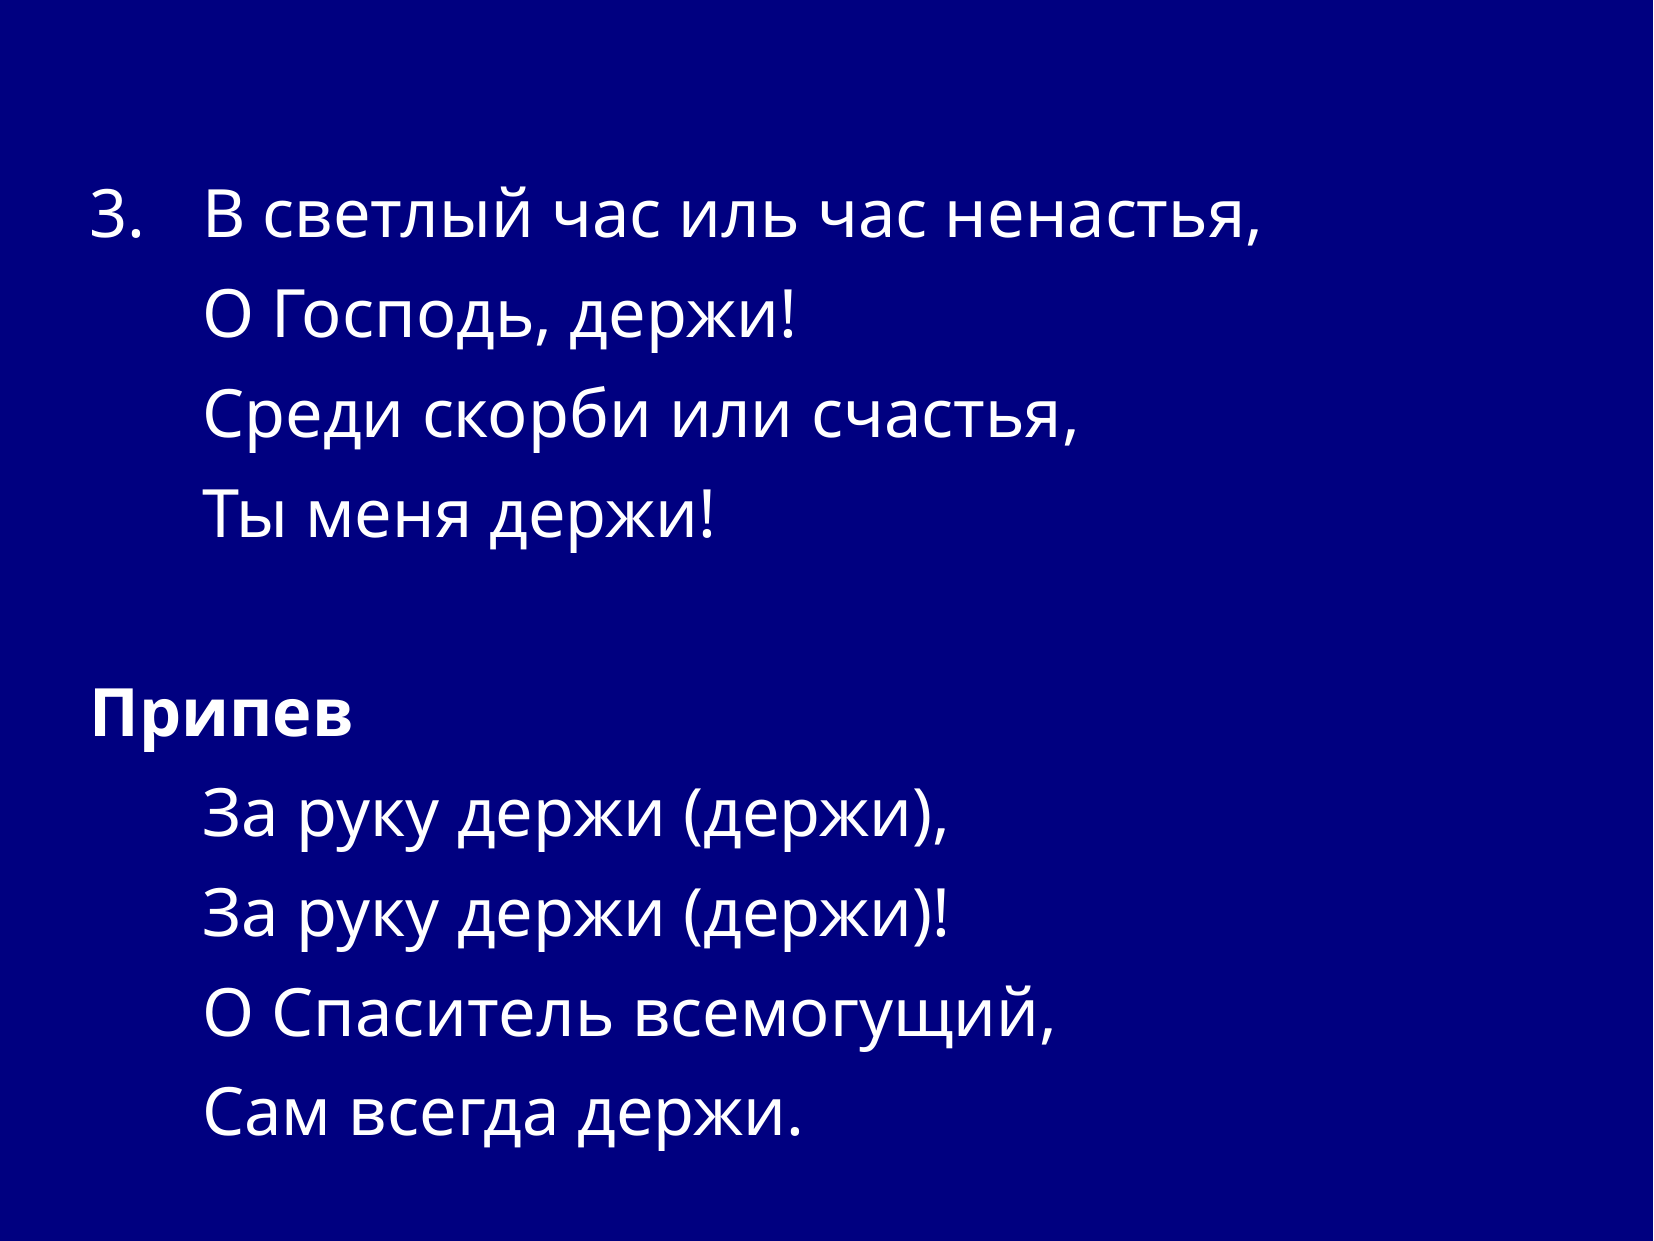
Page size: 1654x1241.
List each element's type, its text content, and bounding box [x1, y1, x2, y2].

text_box 3. В светлый час иль час ненастья, О Господь, держи! Среди скорби или счастья, Ты меня держи! Припев За руку держи (держи), За руку держи (держи)! О Спаситель всемогущий, Сам всегда держи. [75, 150, 1576, 1163]
